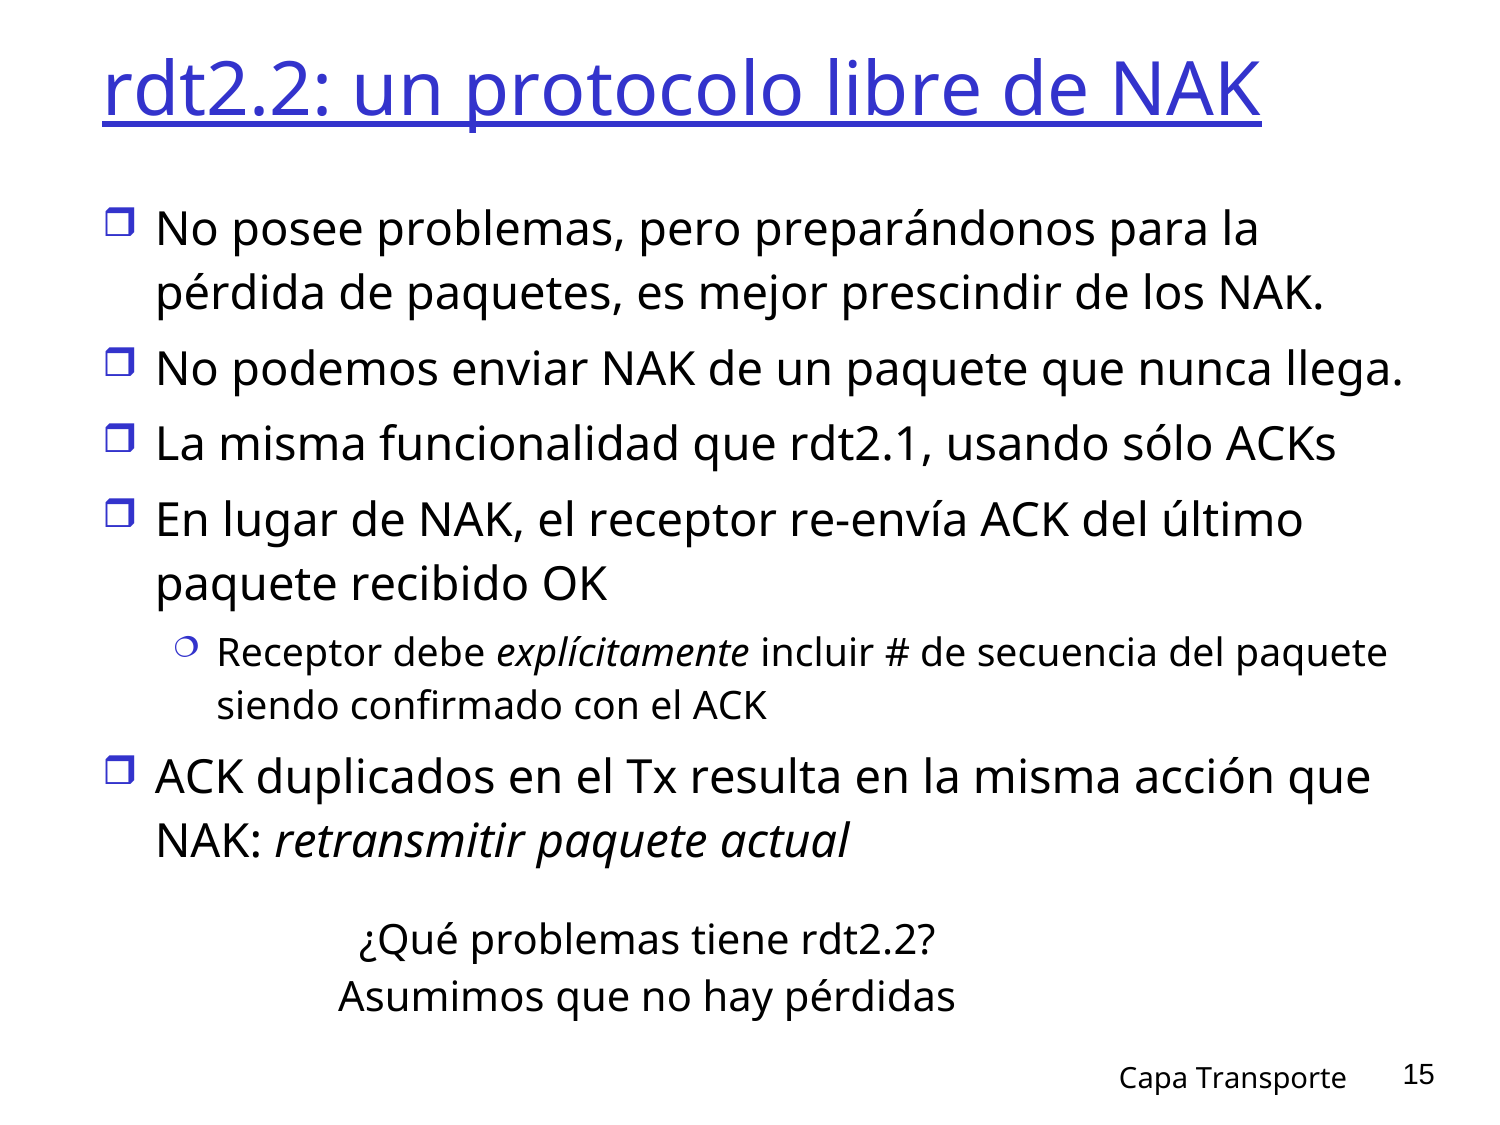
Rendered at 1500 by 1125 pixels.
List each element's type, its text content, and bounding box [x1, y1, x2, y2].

text_box ¿Qué problemas tiene rdt2.2? Asumimos que no hay pérdidas [323, 902, 972, 1032]
list No posee problemas, pero preparándonos para la pérdida de paquetes, es mejor prescindir de los NAK. No podemos enviar NAK de un paquete que nunca llega. La misma funcionalidad que rdt2.1, usando sólo ACKs En lugar de NAK, el receptor re-envía ACK del último paquete recibido OK Receptor debe explícitamente incluir # de secuencia del paquete siendo confirmado con el ACK ACK duplicados en el Tx resulta en la misma acción que NAK: retransmitir paquete actual [87, 187, 1426, 938]
title rdt2.2: un protocolo libre de NAK [87, 15, 1463, 158]
